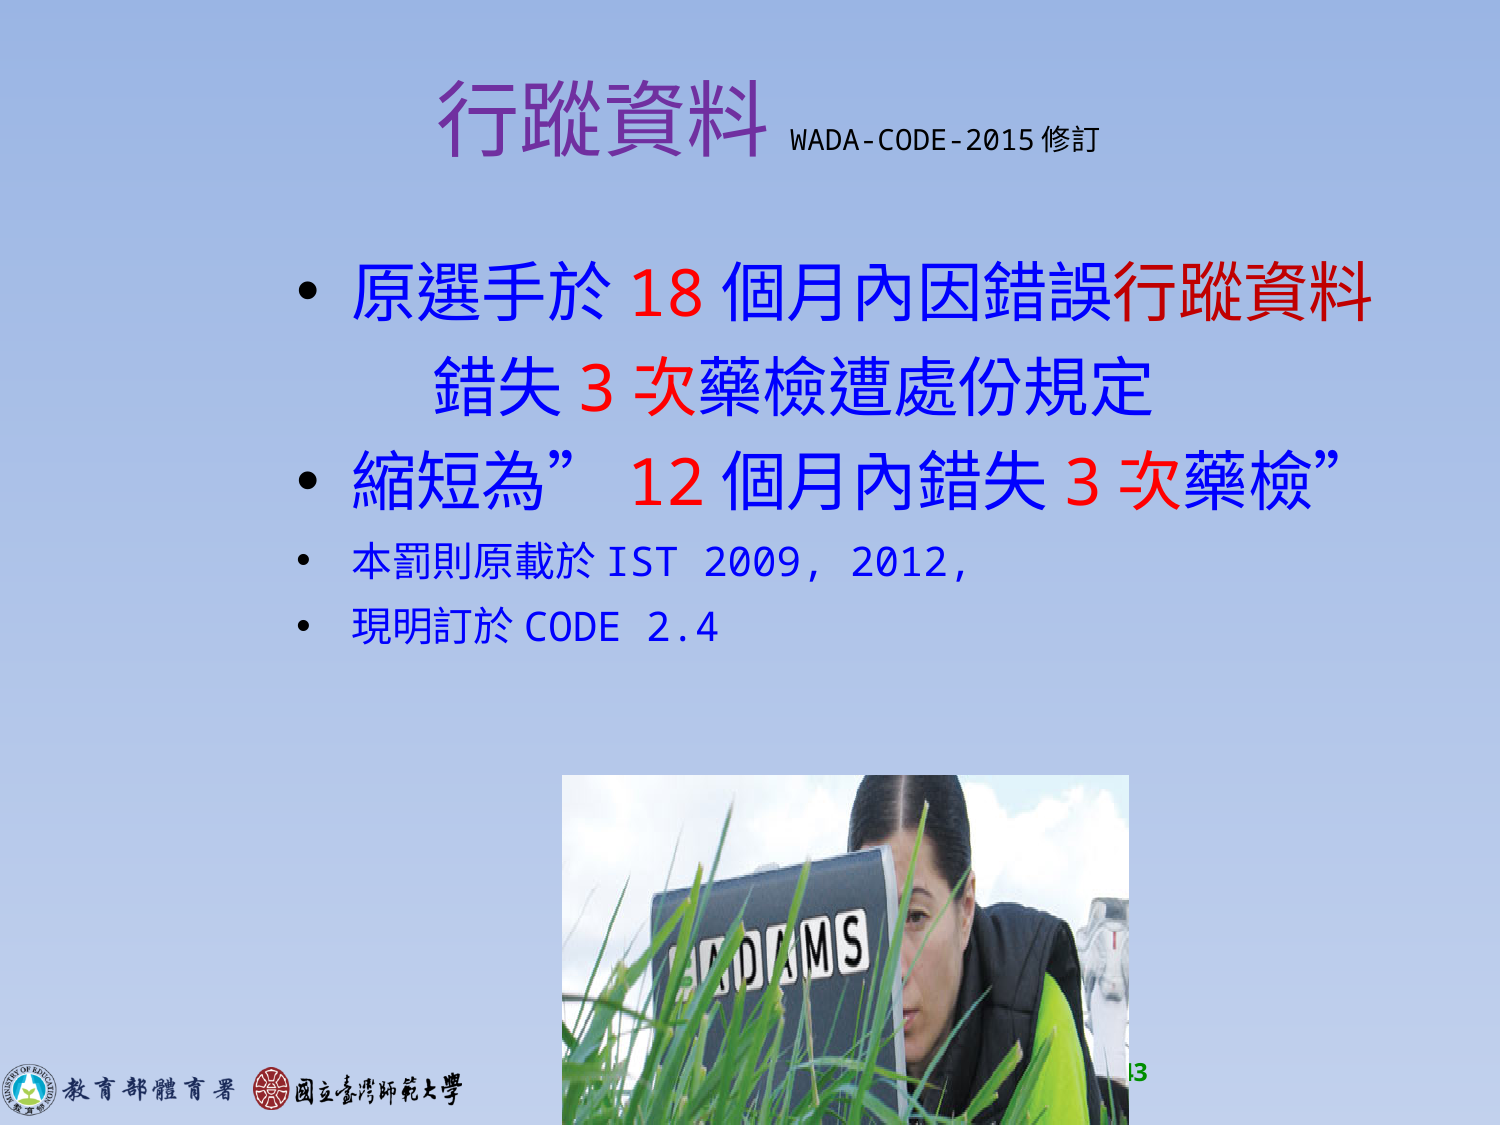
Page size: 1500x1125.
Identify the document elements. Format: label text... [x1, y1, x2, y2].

title 行蹤資料WADA-CODE-2015修訂 [93, 23, 1444, 211]
picture [562, 776, 1129, 1125]
list 原選手於18個月內因錯誤行蹤資料 錯失3次藥檢遭處份規定 縮短為”12個月內錯失3次藥檢” 本罰則原載於IST 2009, 2012, 現明訂於CODE 2.4 [281, 243, 1500, 658]
text_box [1129, 1023, 1455, 1099]
